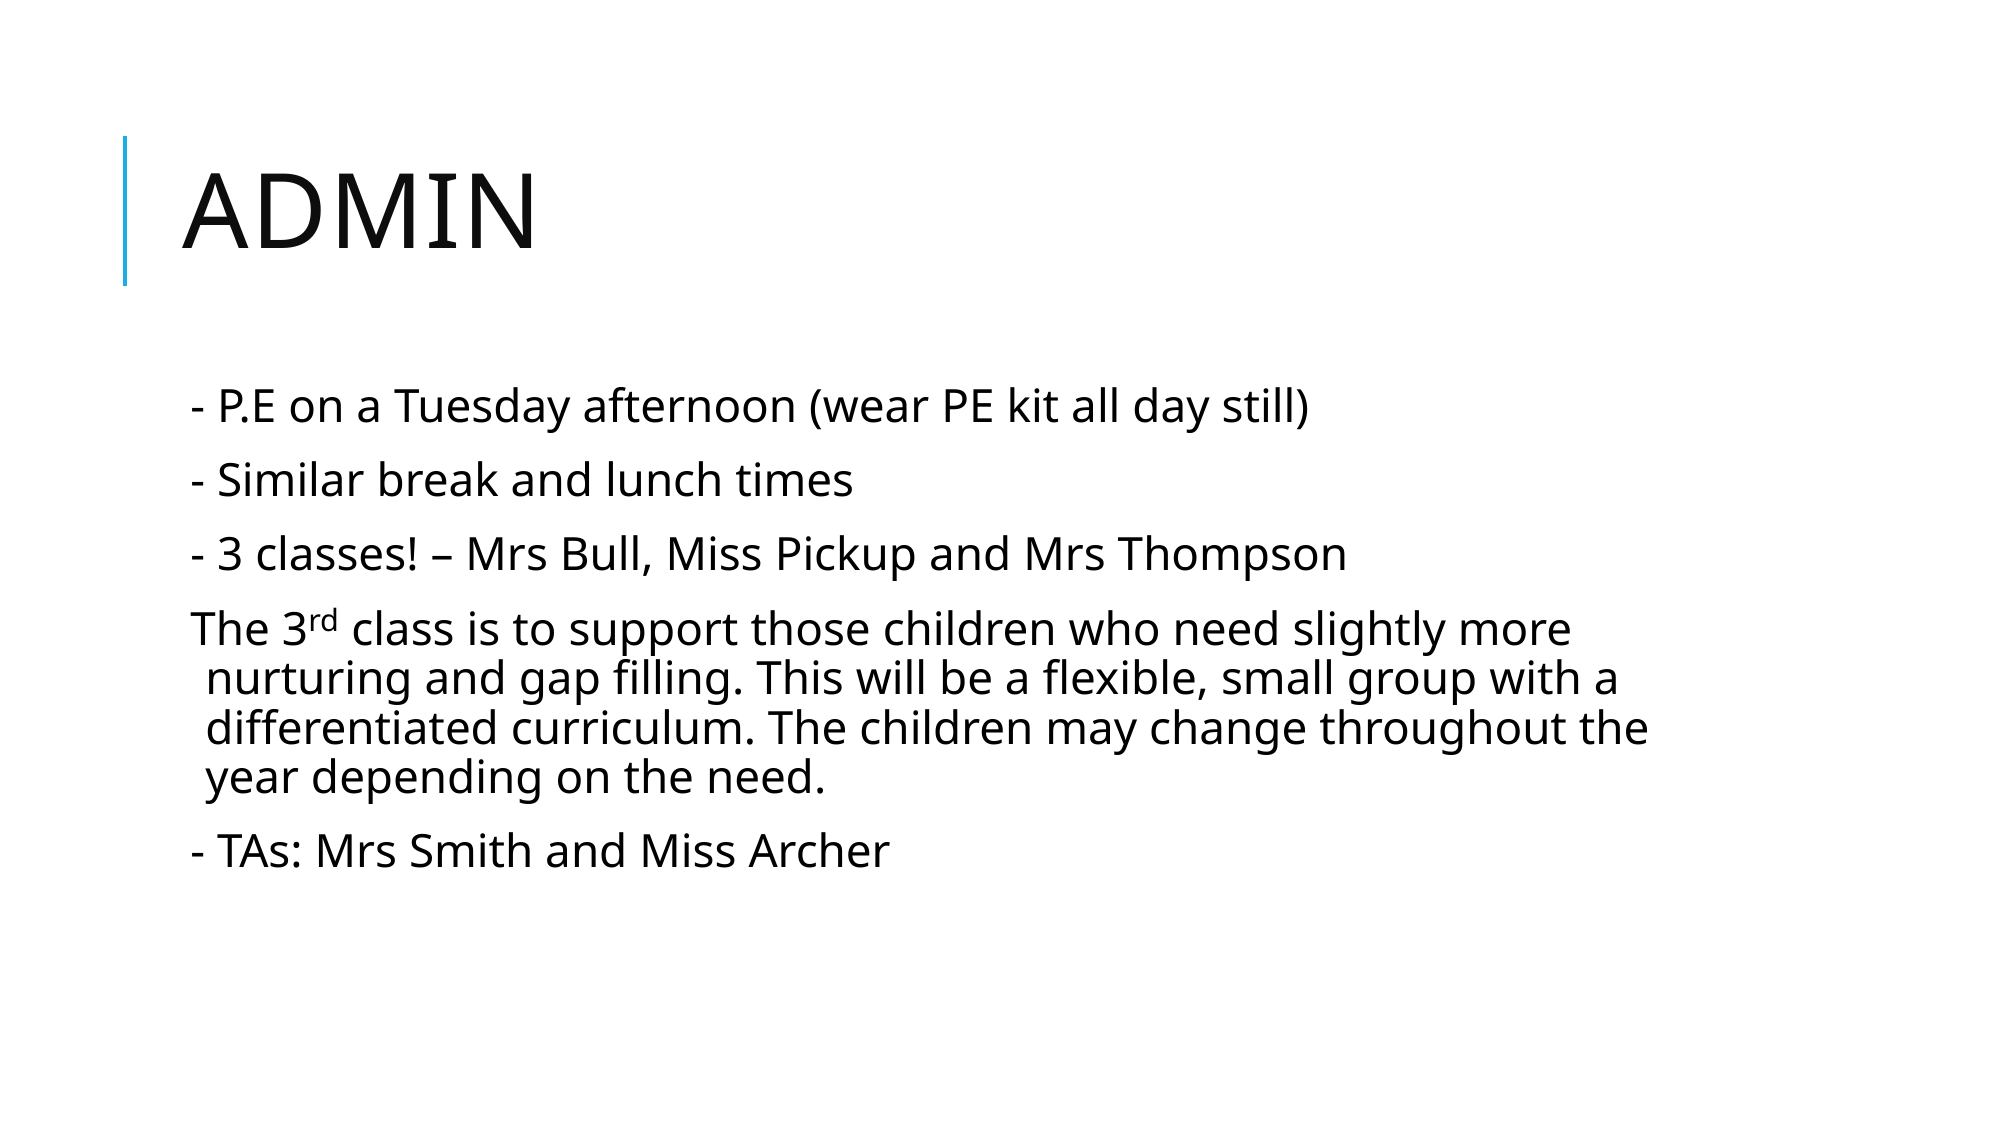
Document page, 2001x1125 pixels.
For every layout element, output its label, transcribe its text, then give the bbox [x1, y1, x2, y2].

list - P.E on a Tuesday afternoon (wear PE kit all day still) - Similar break and lunch times - 3 classes! – Mrs Bull, Miss Pickup and Mrs Thompson The 3rd class is to support those children who need slightly more nurturing and gap filling. This will be a flexible, small group with a differentiated curriculum. The children may change throughout the year depending on the need. - TAs: Mrs Smith and Miss Archer [168, 375, 1763, 1036]
title Admin [168, 96, 1763, 343]
